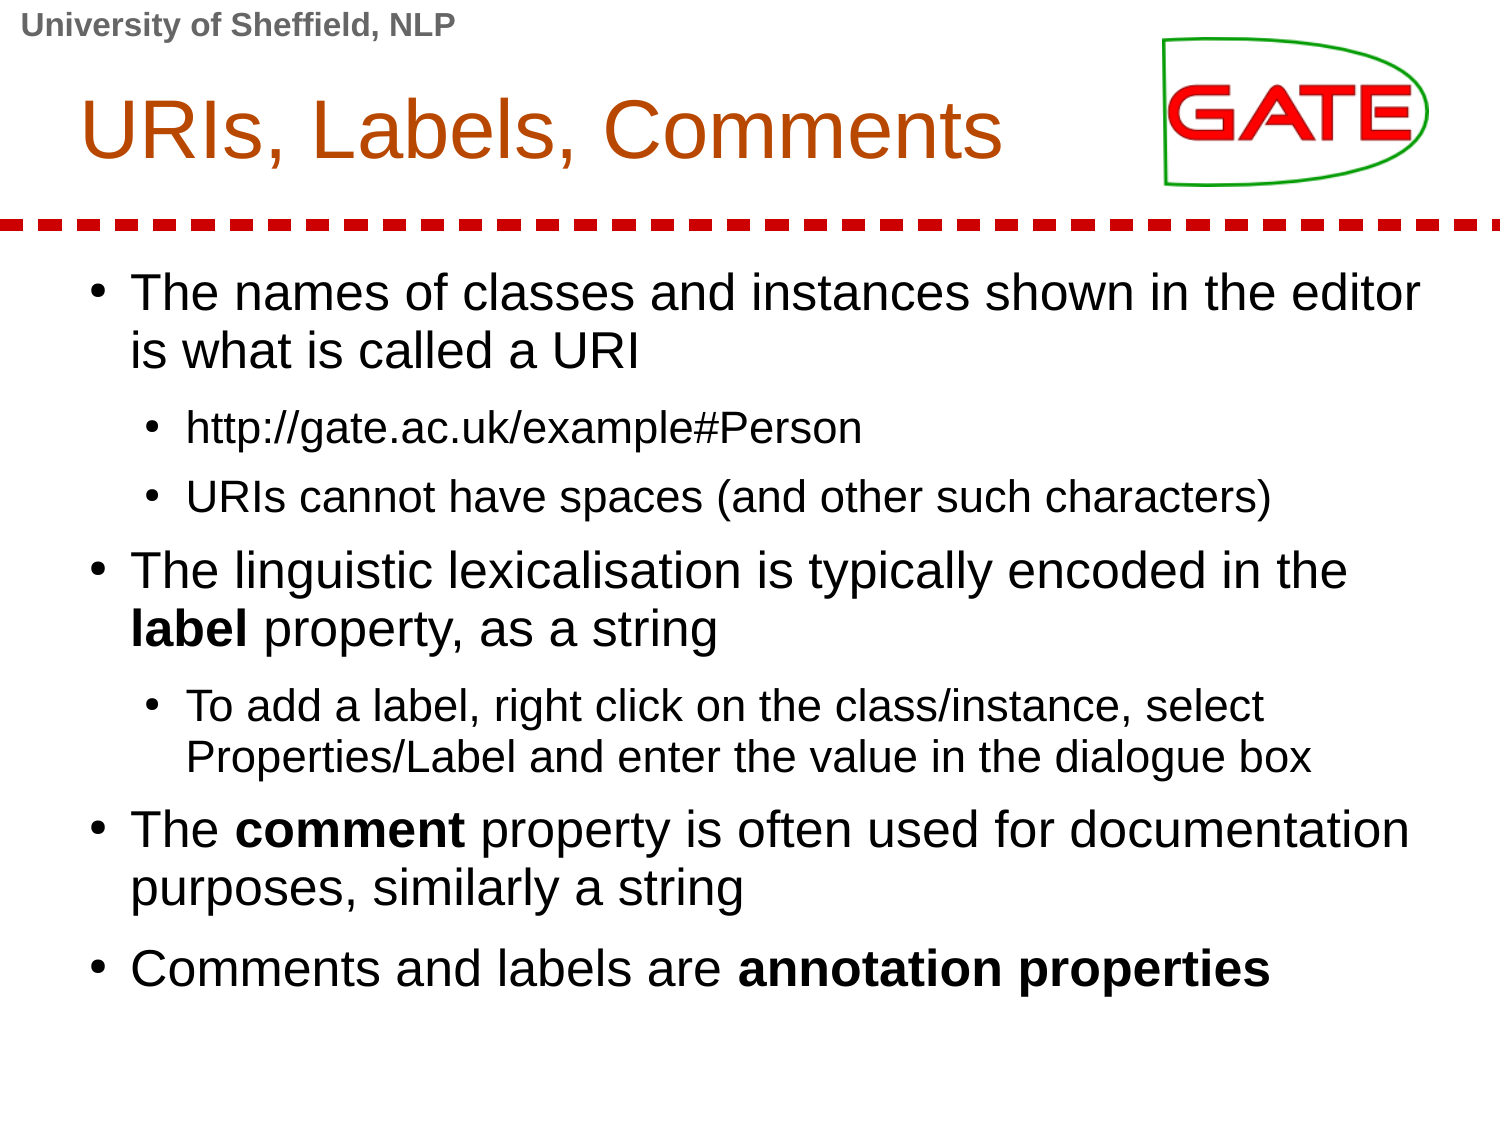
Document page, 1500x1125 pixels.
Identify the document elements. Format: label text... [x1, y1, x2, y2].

title URIs, Labels, Comments [79, 55, 1149, 204]
list The names of classes and instances shown in the editor is what is called a URI http://gate.ac.uk/example#Person URIs cannot have spaces (and other such characters) The linguistic lexicalisation is typically encoded in the label property, as a string To add a label, right click on the class/instance, select Properties/Label and enter the value in the dialogue box The comment property is often used for documentation purposes, similarly a string Comments and labels are annotation properties [75, 263, 1425, 1006]
picture [1162, 37, 1429, 187]
